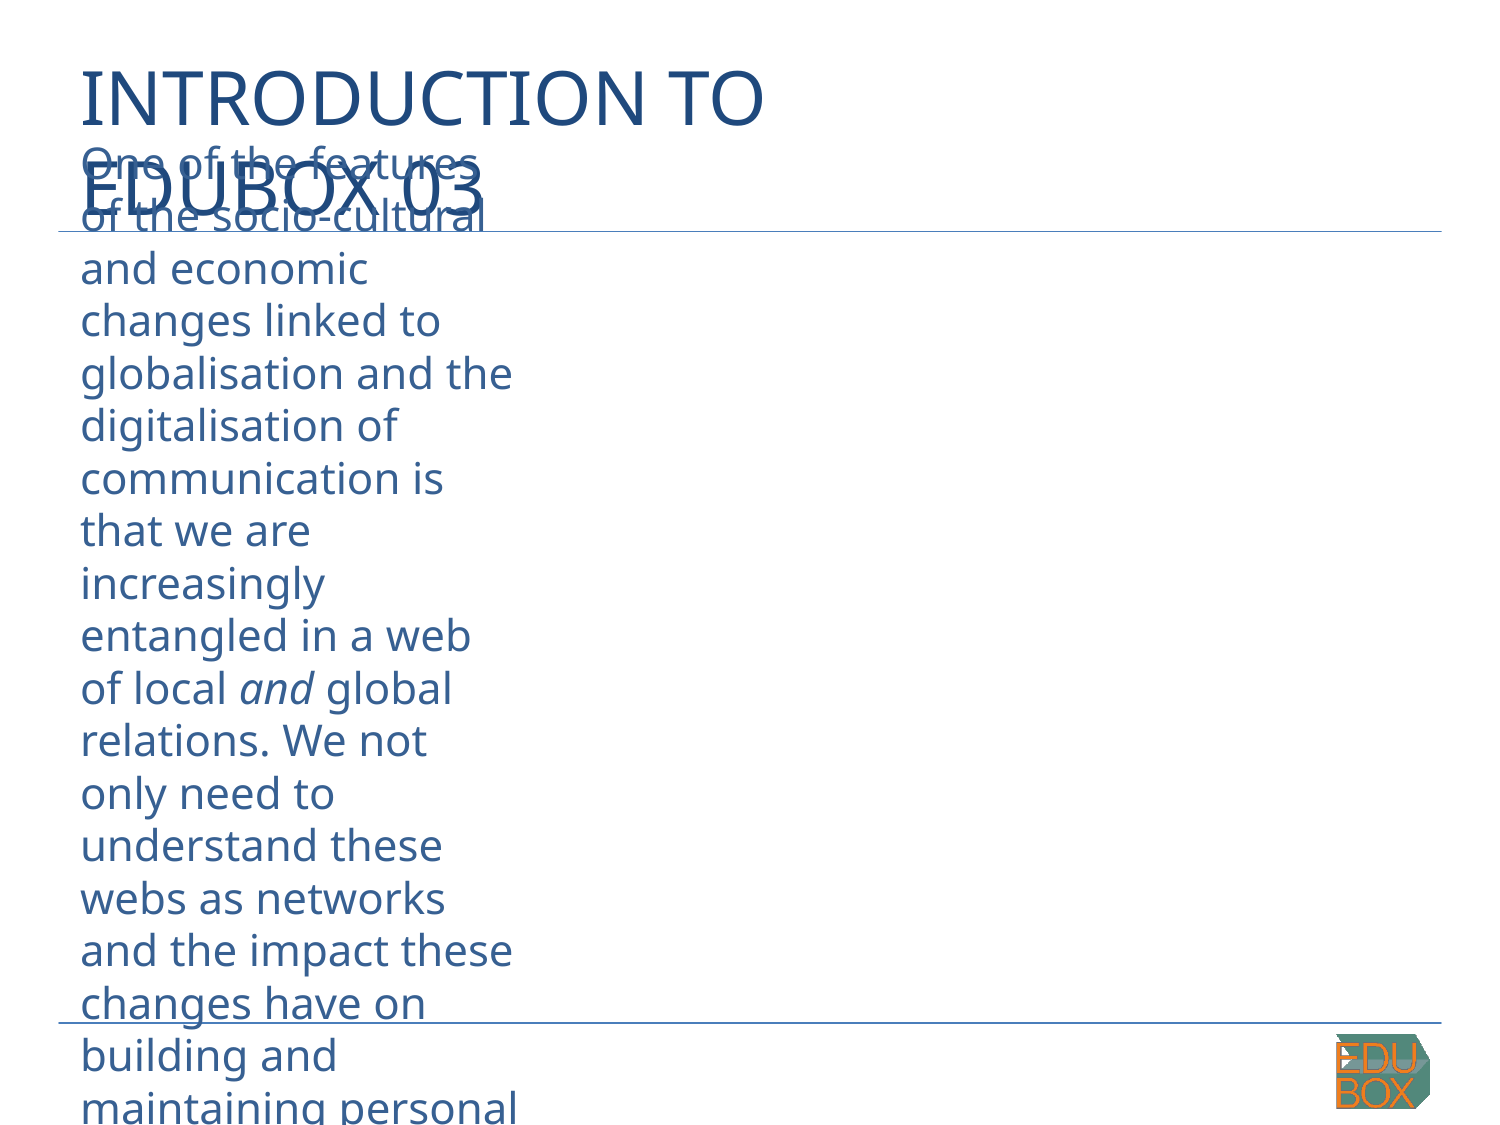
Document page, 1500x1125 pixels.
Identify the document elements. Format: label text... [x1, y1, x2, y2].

picture [1328, 1028, 1437, 1114]
list One of the features of the socio-cultural and economic changes linked to globalisation and the digitalisation of communication is that we are increasingly entangled in a web of local and global relations. We not only need to understand these webs as networks and the impact these changes have on building and maintaining personal and business relations, but also have tools available to analyse and enhance these relationships both locally and globally. Against this background, this EduBox introduces a network approach to the study of social relations and provides students with the basic principles of network analysis and net mapping. This EduBox thus enables students to make well-founded suggestions for interventions and decisions within networks, based on an appraisal of their complex structures and the relationships between the various network actors. [75, 255, 1426, 1046]
title INTRODUCTION TO EDUBOX 03 [64, 42, 1282, 153]
